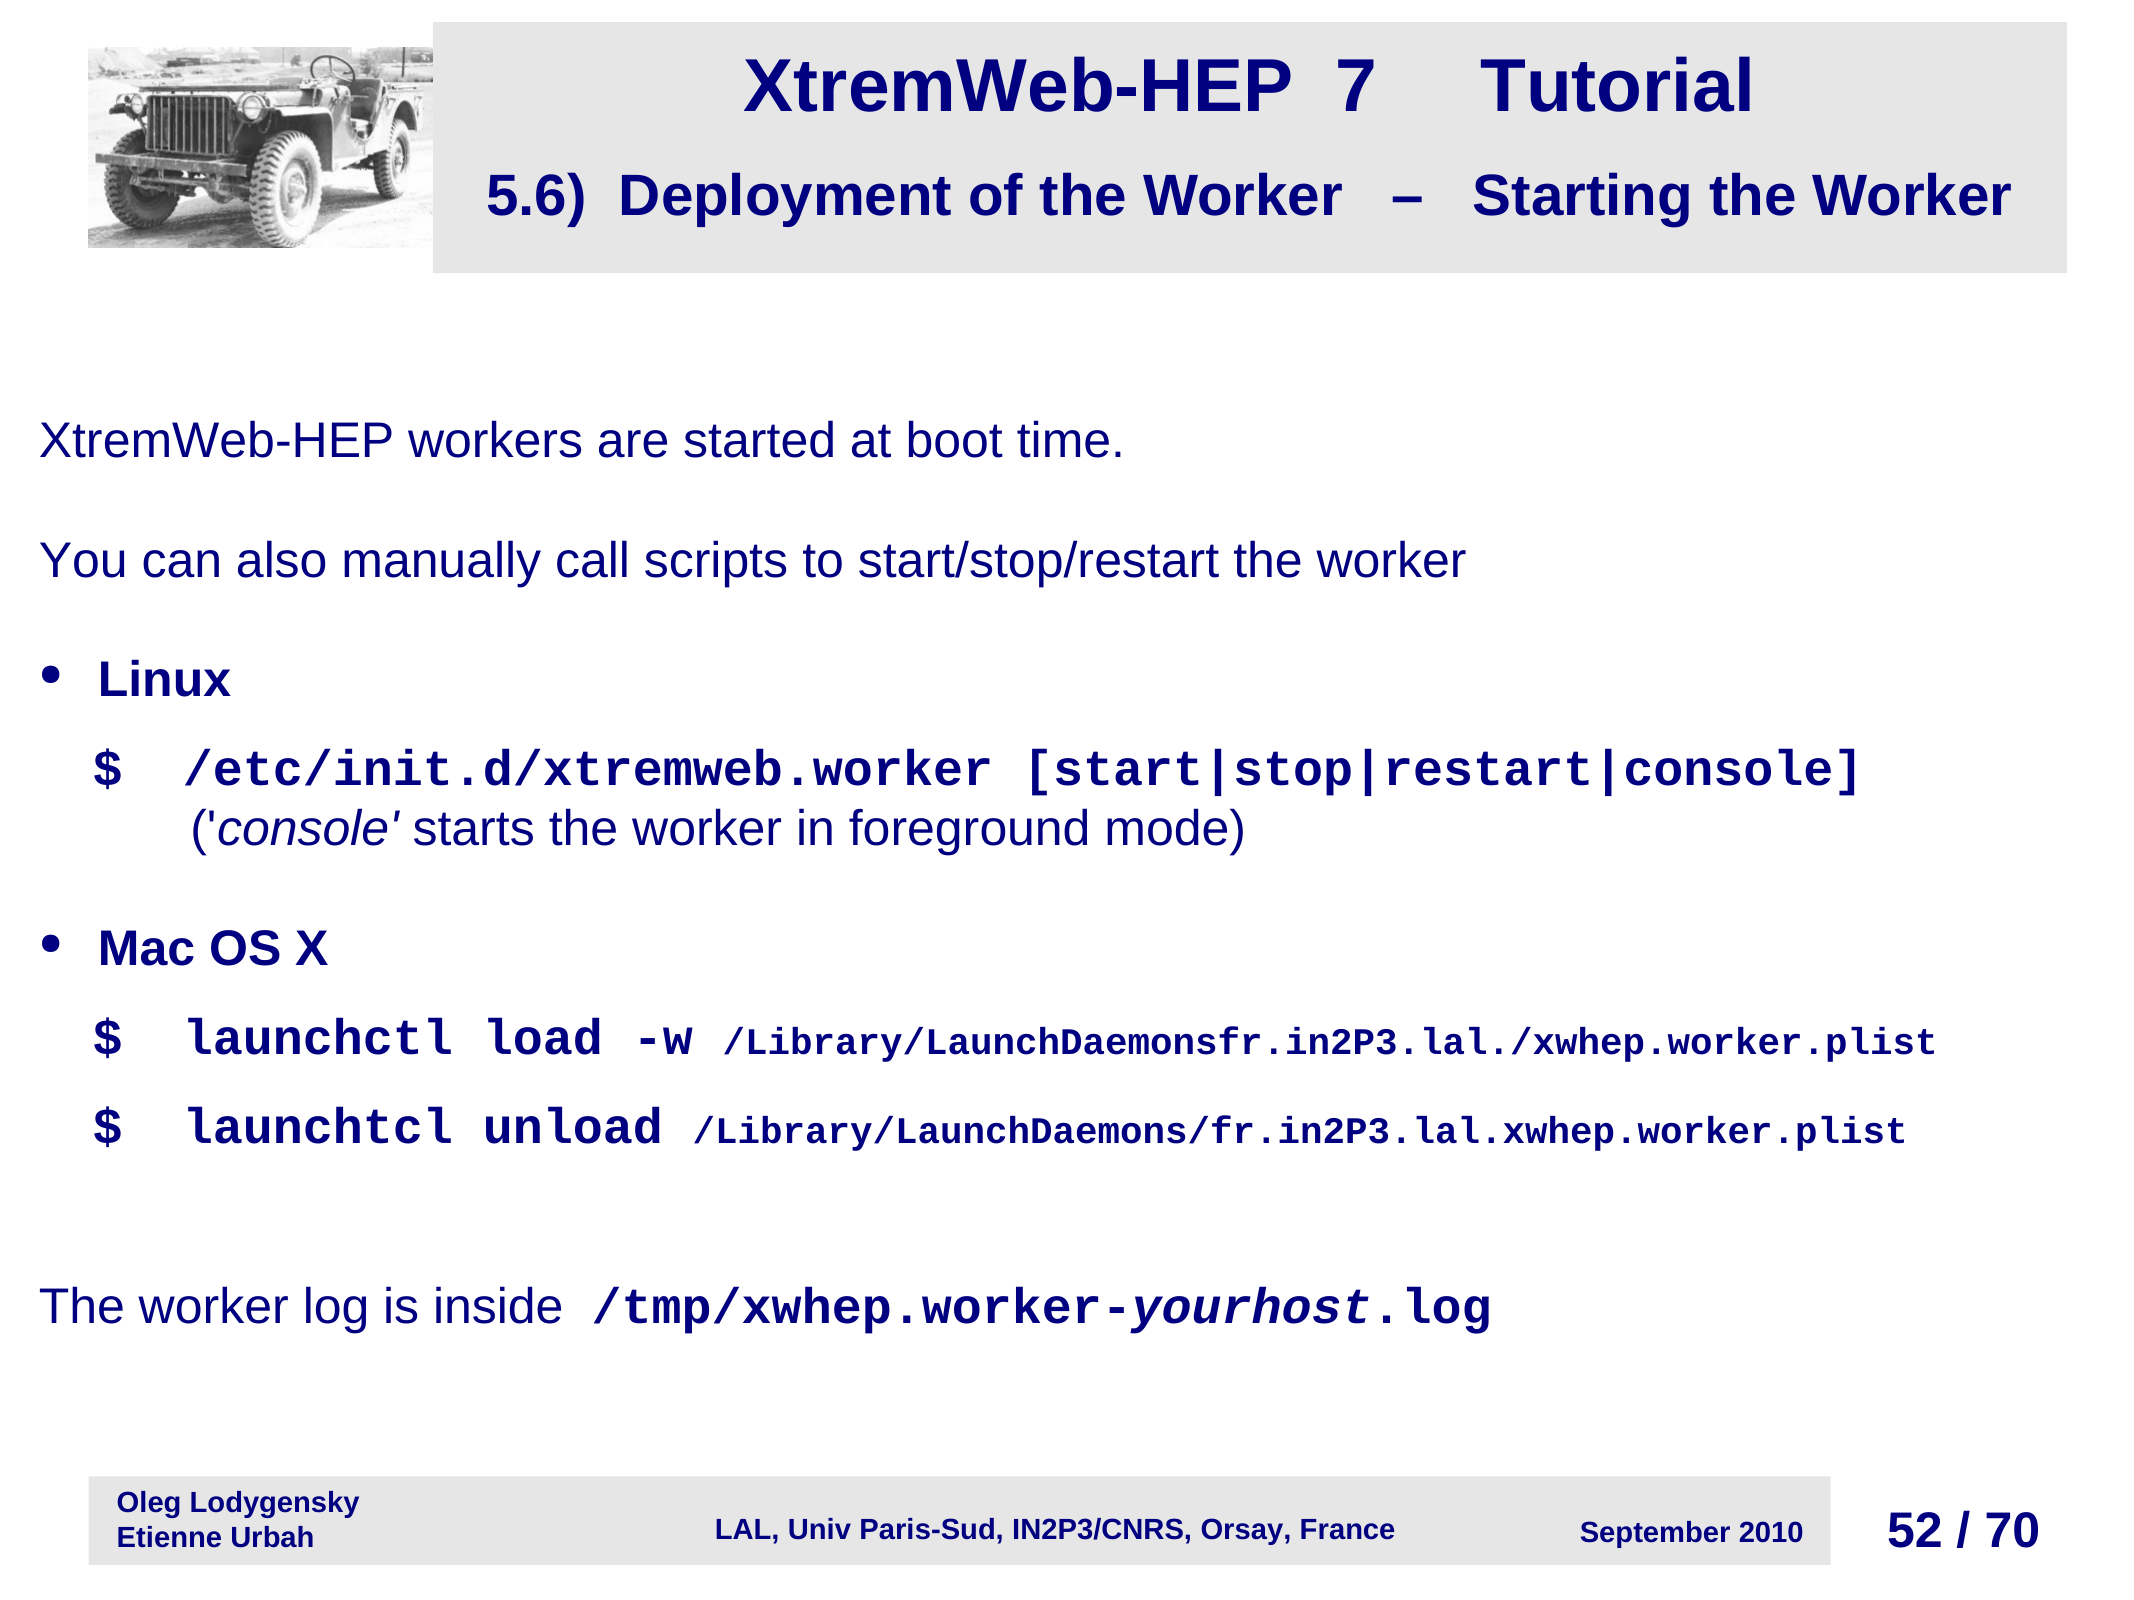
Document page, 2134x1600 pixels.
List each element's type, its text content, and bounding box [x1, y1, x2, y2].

title 5.6) Deployment of the Worker – Starting the Worker [442, 118, 2067, 266]
picture [88, 47, 433, 248]
text_box XtremWeb-HEP workers are started at boot time. You can also manually call scripts to start/stop/restart the worker Linux $ /etc/init.d/xtremweb.worker [start|stop|restart|console] ('console' starts the worker in foreground mode) Mac OS X $ launchctl load -w /Library/LaunchDaemonsfr.in2P3.lal./xwhep.worker.plist $ launchtcl unload /Library/LaunchDaemons/fr.in2P3.lal.xwhep.worker.plist The worker log is inside /tmp/xwhep.worker-yourhost.log [29, 403, 2082, 1345]
